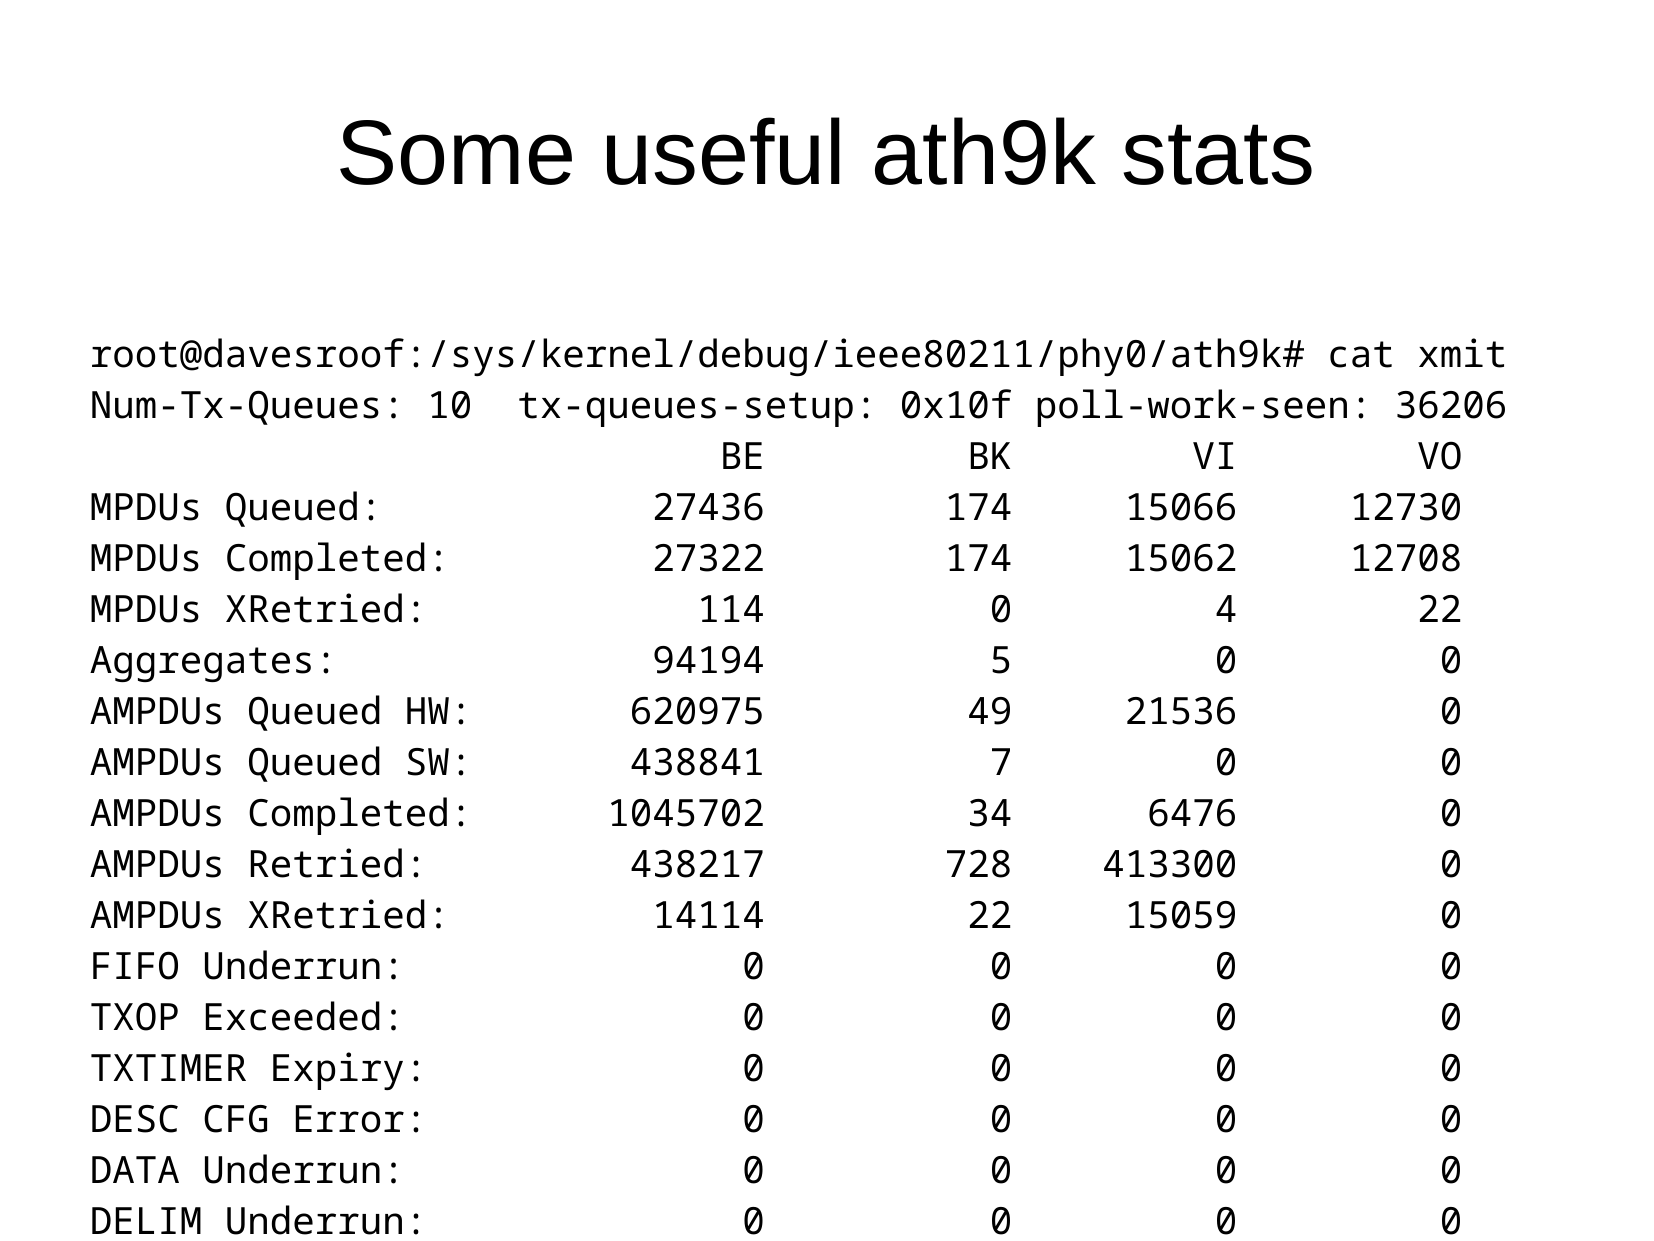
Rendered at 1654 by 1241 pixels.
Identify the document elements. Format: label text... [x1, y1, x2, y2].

text_box root@davesroof:/sys/kernel/debug/ieee80211/phy0/ath9k# cat xmit Num-Tx-Queues: 10 tx-queues-setup: 0x10f poll-work-seen: 36206 BE BK VI VO MPDUs Queued: 27436 174 15066 12730 MPDUs Completed: 27322 174 15062 12708 MPDUs XRetried: 114 0 4 22 Aggregates: 94194 5 0 0 AMPDUs Queued HW: 620975 49 21536 0 AMPDUs Queued SW: 438841 7 0 0 AMPDUs Completed: 1045702 34 6476 0 AMPDUs Retried: 438217 728 413300 0 AMPDUs XRetried: 14114 22 15059 0 FIFO Underrun: 0 0 0 0 TXOP Exceeded: 0 0 0 0 TXTIMER Expiry: 0 0 0 0 DESC CFG Error: 0 0 0 0 DATA Underrun: 0 0 0 0 DELIM Underrun: 0 0 0 0 TX-Pkts-All: 1087252 230 36601 12730 TX-Bytes-All: 712792668 12570 3244394 1330716 [0, 319, 1654, 1241]
title Some useful ath9k stats [82, 49, 1571, 257]
